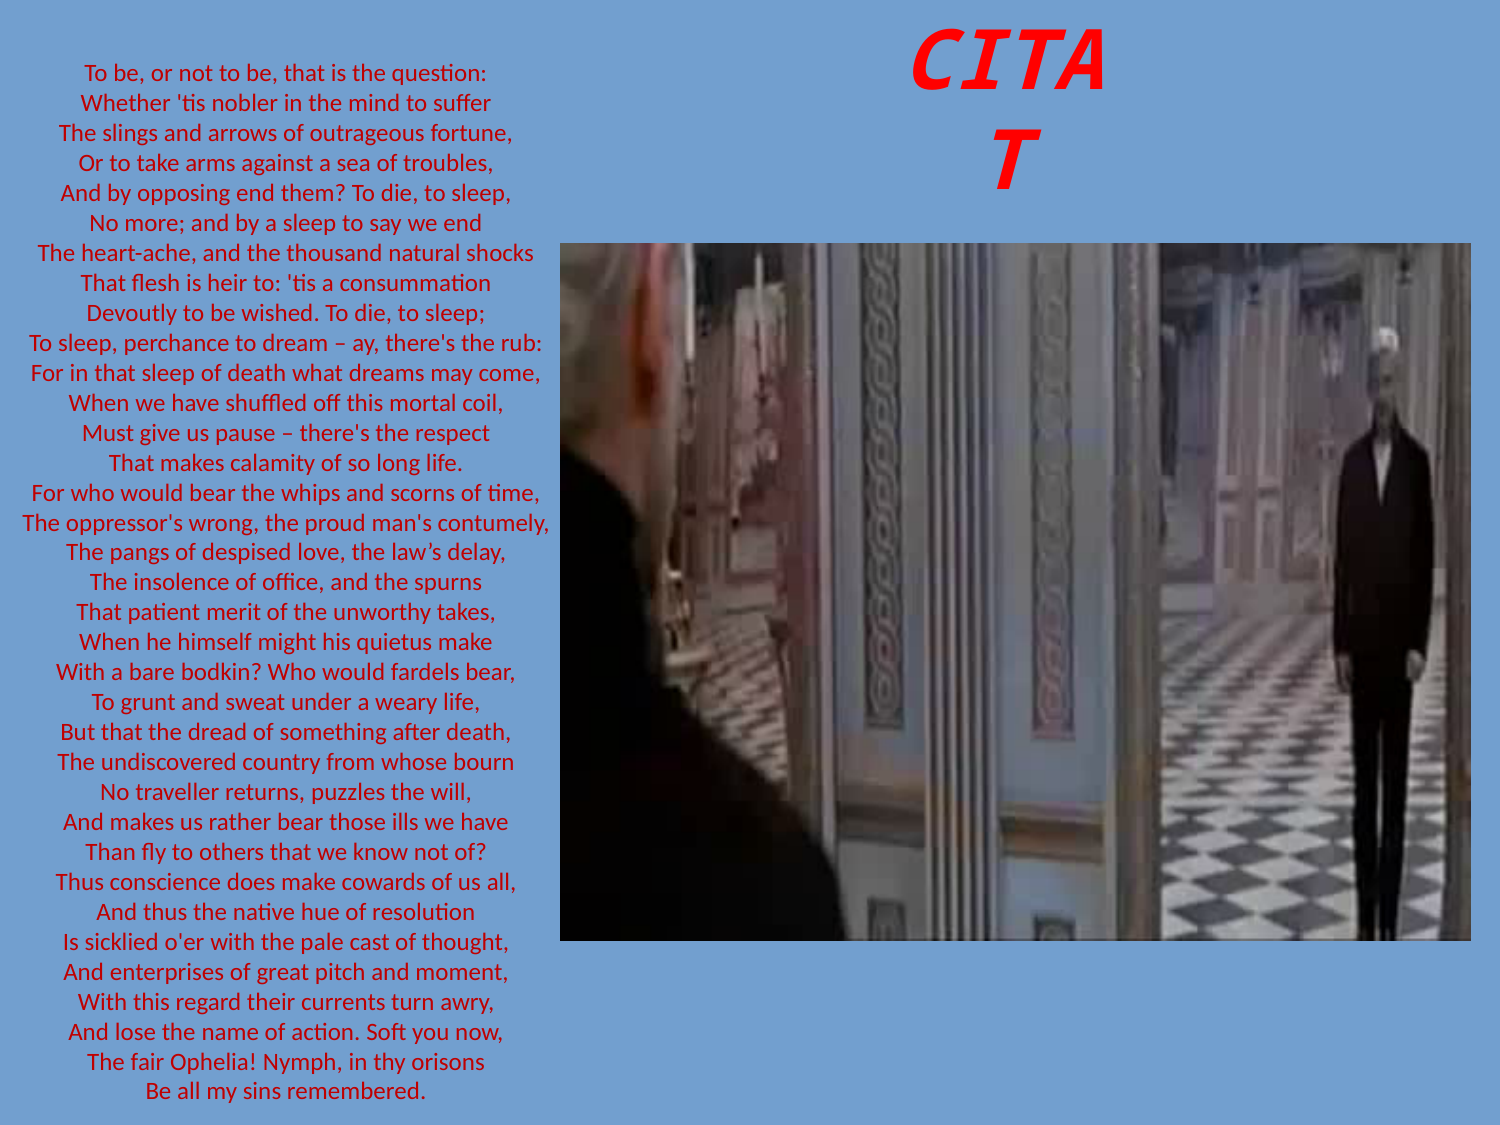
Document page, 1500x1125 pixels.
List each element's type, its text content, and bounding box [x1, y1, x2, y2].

picture [560, 243, 1471, 941]
title CITAT [879, 42, 1129, 170]
text_box To be, or not to be, that is the question: Whether 'tis nobler in the mind to suffer The slings and arrows of outrageous fortune, Or to take arms against a sea of troubles, And by opposing end them? To die, to sleep, No more; and by a sleep to say we end The heart-ache, and the thousand natural shocks That flesh is heir to: 'tis a consummation Devoutly to be wished. To die, to sleep; To sleep, perchance to dream – ay, there's the rub: For in that sleep of death what dreams may come, When we have shuffled off this mortal coil, Must give us pause – there's the respect That makes calamity of so long life. For who would bear the whips and scorns of time, The oppressor's wrong, the proud man's contumely, The pangs of despised love, the law’s delay, The insolence of office, and the spurns That patient merit of the unworthy takes, When he himself might his quietus make With a bare bodkin? Who would fardels bear, To grunt and sweat under a weary life, But that the dread of something after death, The undiscovered country from whose bourn No traveller returns, puzzles the will, And makes us rather bear those ills we have Than fly to others that we know not of? Thus conscience does make cowards of us all, And thus the native hue of resolution Is sicklied o'er with the pale cast of thought, And enterprises of great pitch and moment, With this regard their currents turn awry, And lose the name of action. Soft you now, The fair Ophelia! Nymph, in thy orisons Be all my sins remembered. [0, 49, 573, 1113]
